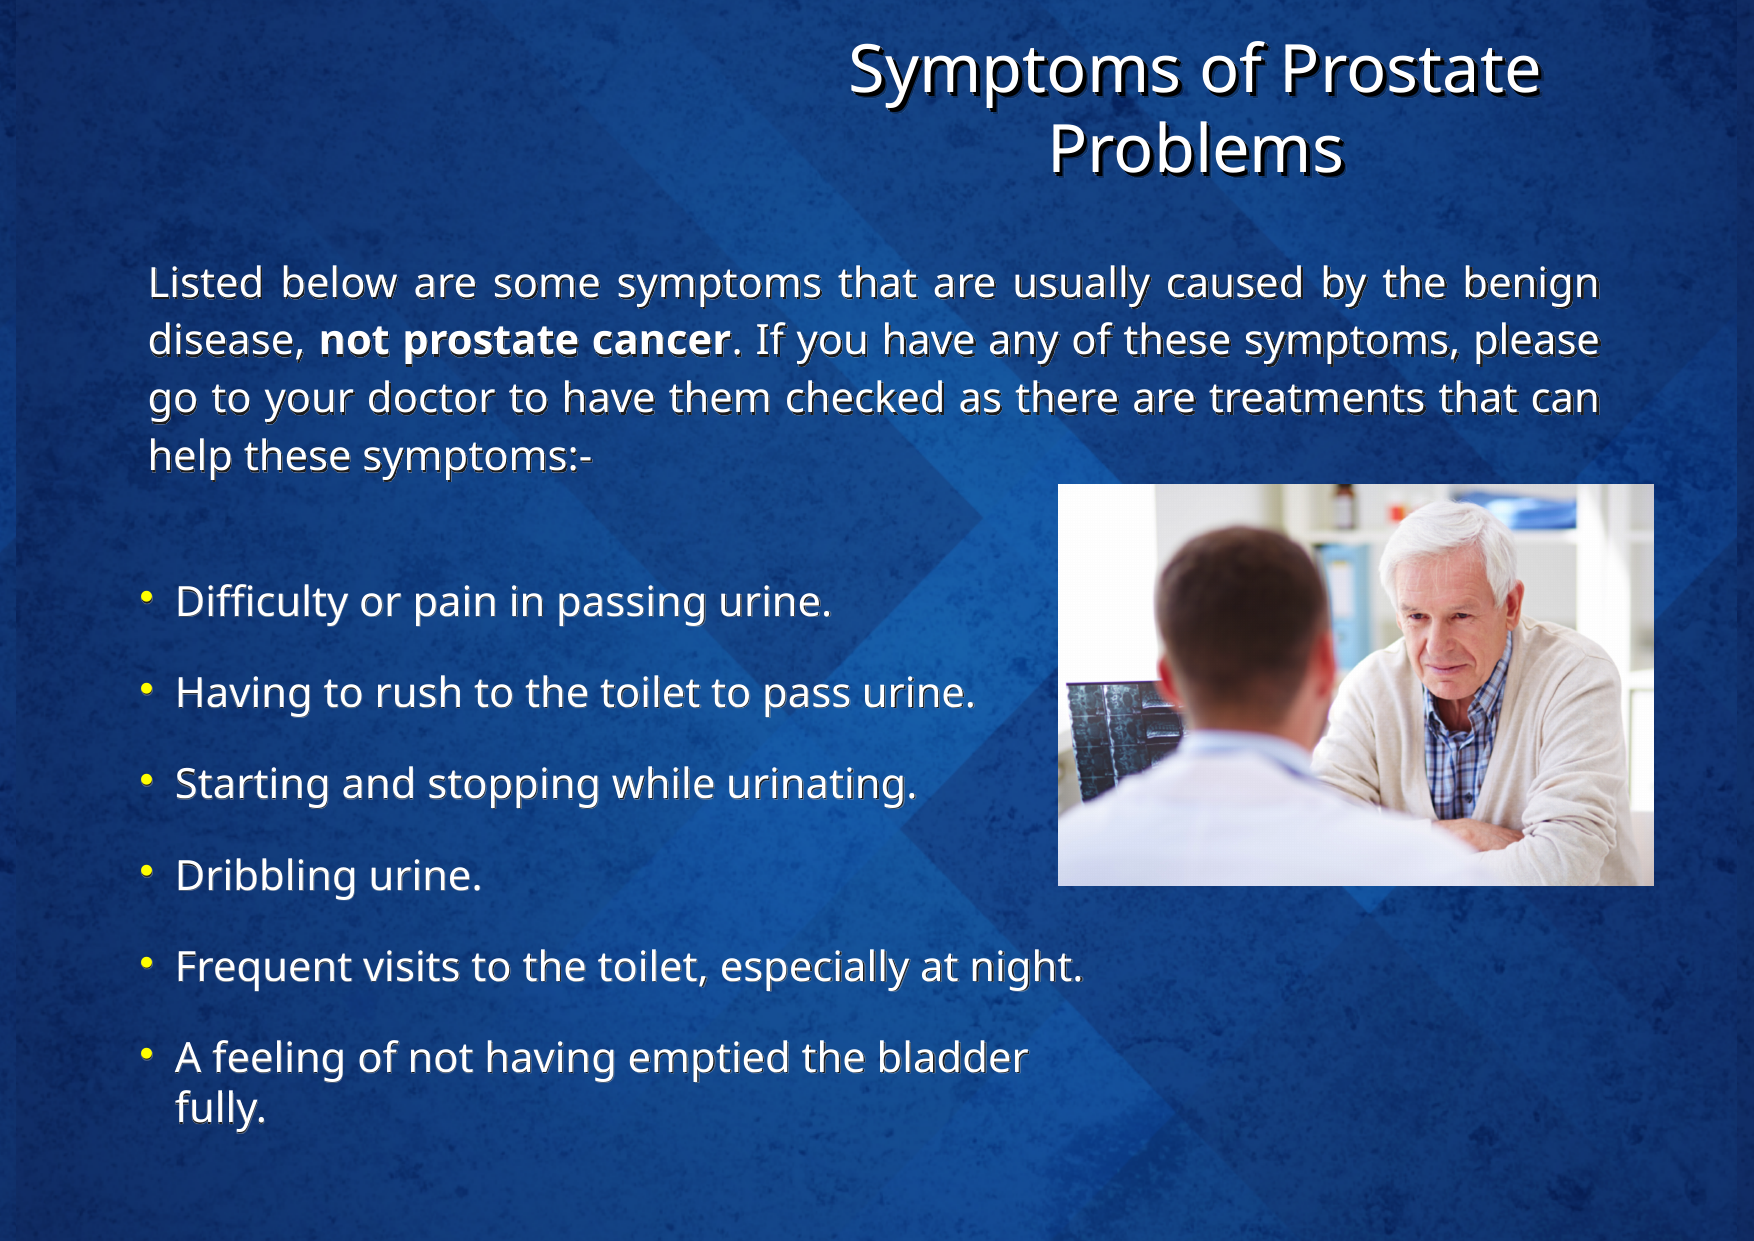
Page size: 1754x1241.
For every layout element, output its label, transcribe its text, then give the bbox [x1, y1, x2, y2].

picture [0, 0, 1754, 1241]
text_box Symptoms of Prostate Problems [726, 26, 1666, 187]
text_box Difficulty or pain in passing urine. Having to rush to the toilet to pass urine. Starting and stopping while urinating. Dribbling urine. Frequent visits to the toilet, especially at night. A feeling of not having emptied the bladder fully. [124, 566, 1111, 1139]
text_box Listed below are some symptoms that are usually caused by the benign disease, not prostate cancer. If you have any of these symptoms, please go to your doctor to have them checked as there are treatments that can help these symptoms:- [147, 248, 1601, 479]
